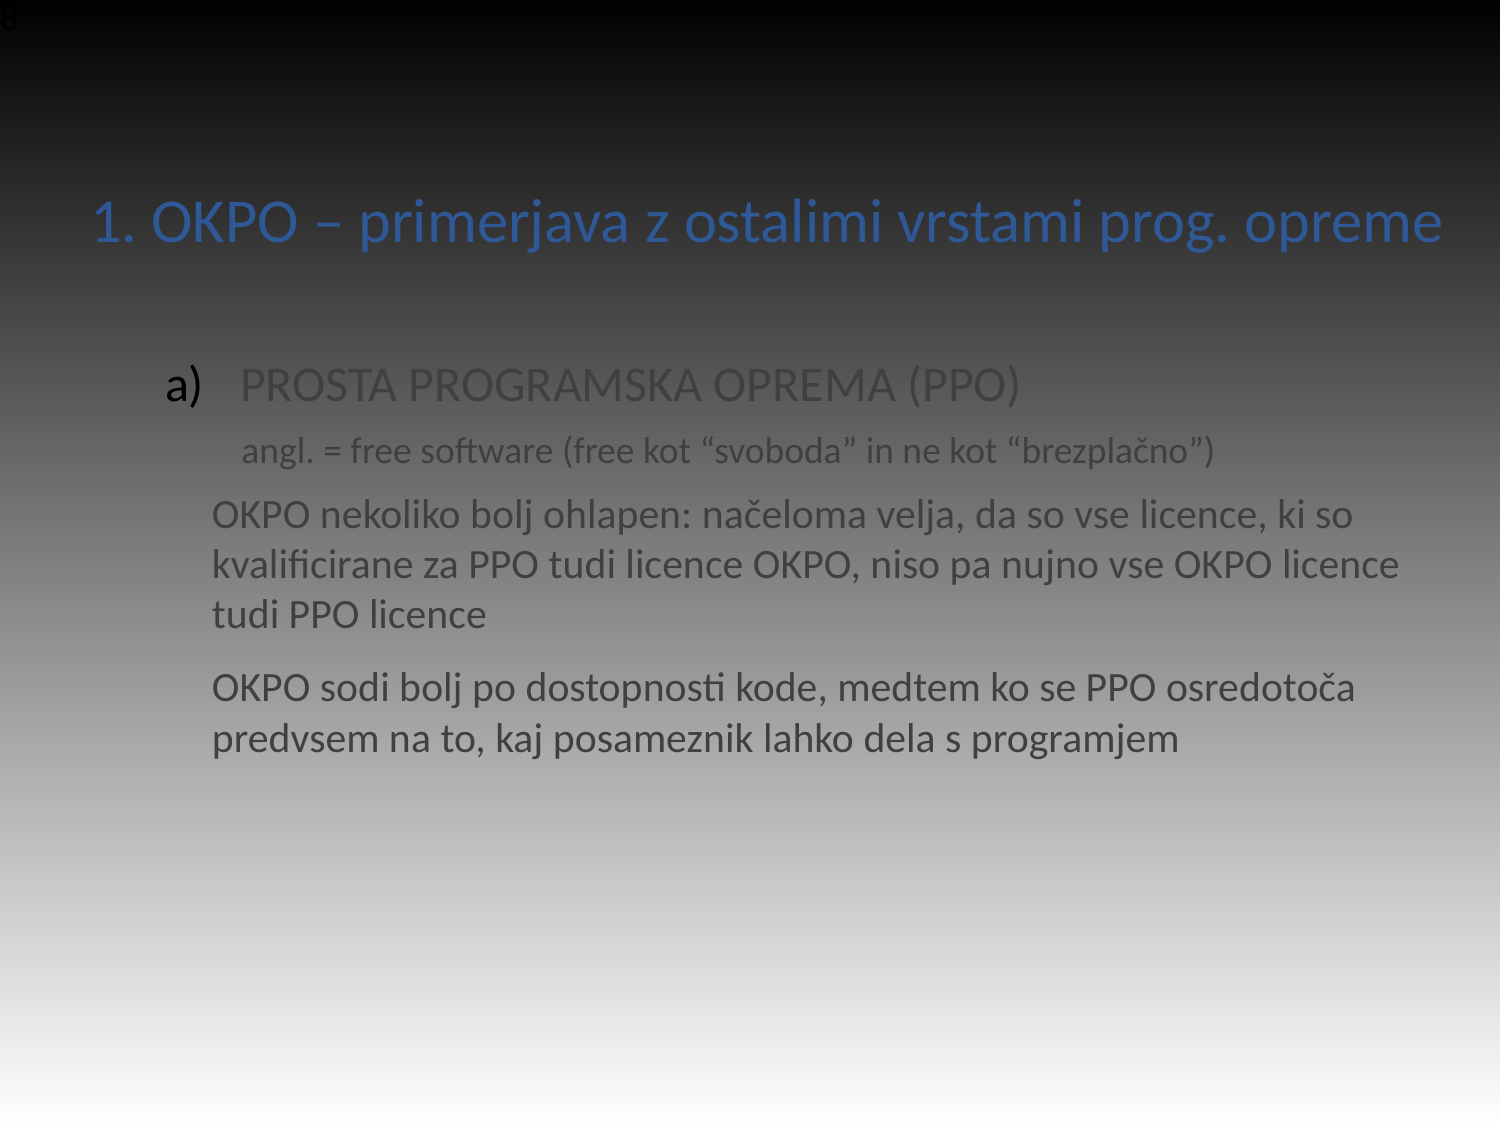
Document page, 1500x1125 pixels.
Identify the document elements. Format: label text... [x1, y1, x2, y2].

title 1. OKPO – primerjava z ostalimi vrstami prog. opreme [75, 0, 1471, 263]
list PROSTA PROGRAMSKA OPREMA (PPO) angl. = free software (free kot “svoboda” in ne kot “brezplačno”) OKPO nekoliko bolj ohlapen: načeloma velja, da so vse licence, ki so kvalificirane za PPO tudi licence OKPO, niso pa nujno vse OKPO licence tudi PPO licence OKPO sodi bolj po dostopnosti kode, medtem ko se PPO osredotoča predvsem na to, kaj posameznik lahko dela s programjem [75, 262, 1425, 1005]
